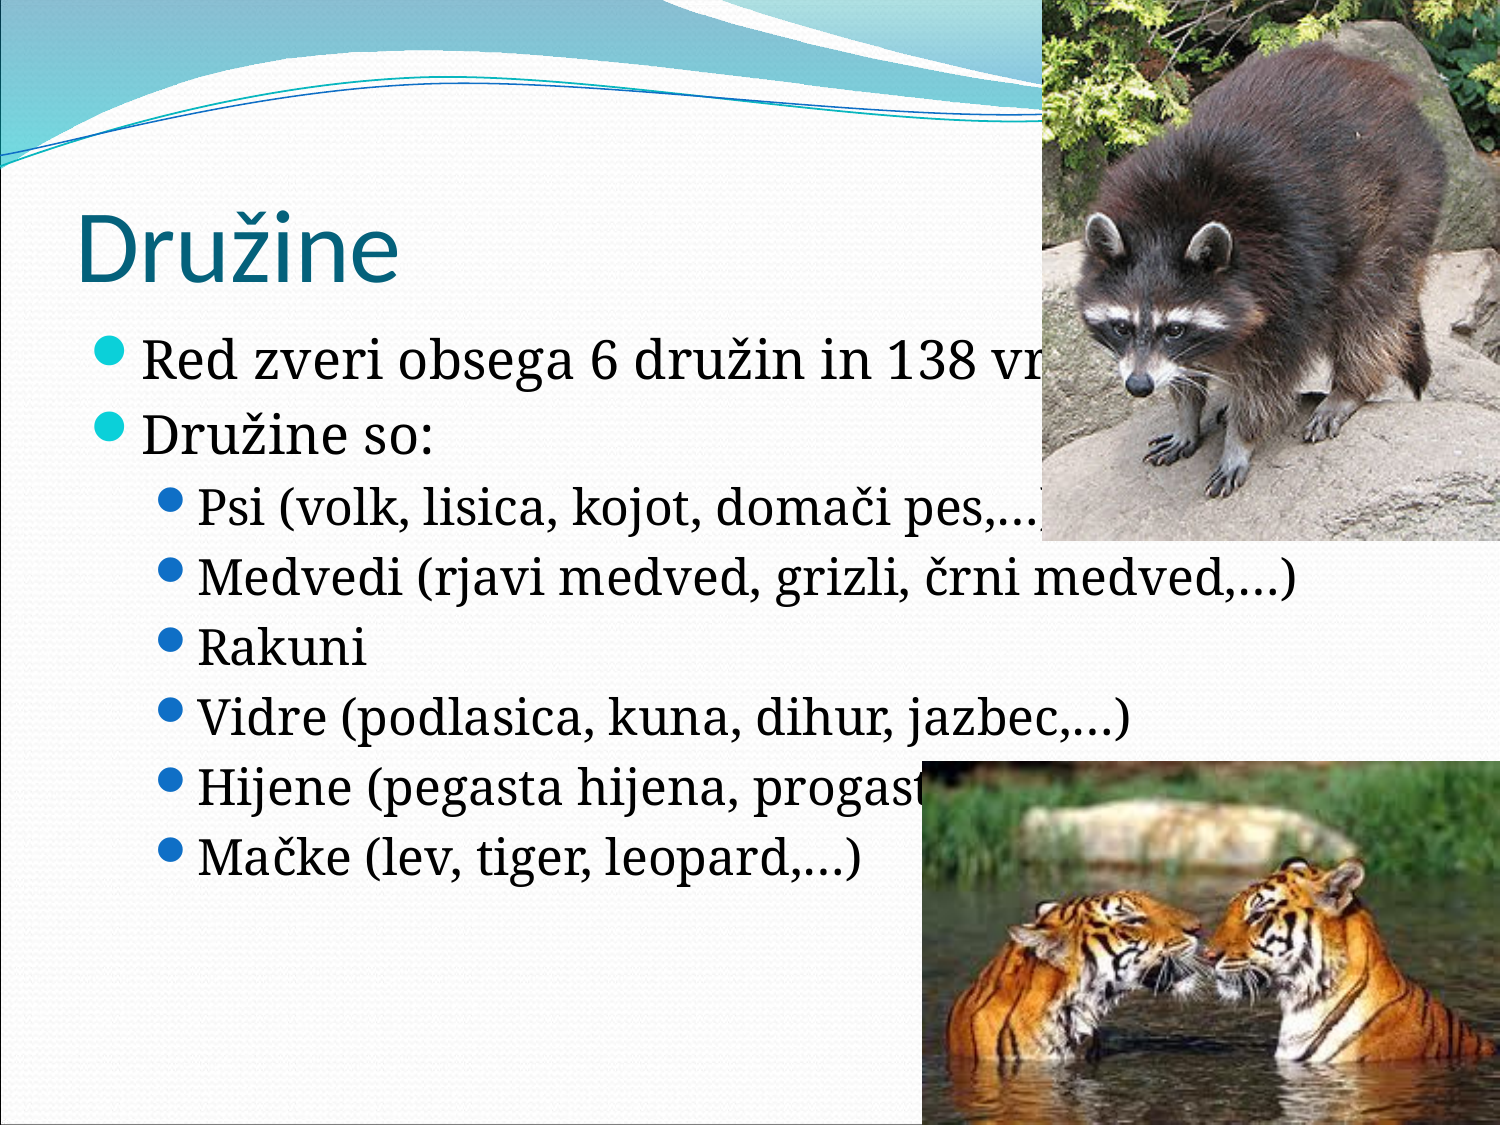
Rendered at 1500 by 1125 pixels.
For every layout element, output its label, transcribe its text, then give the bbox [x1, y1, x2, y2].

picture [838, 109, 939, 115]
picture [24, 147, 49, 156]
title Družine [75, 115, 1042, 304]
picture [176, 78, 582, 115]
list Red zveri obsega 6 družin in 138 vrst Družine so: Psi (volk, lisica, kojot, domači pes,…) Medvedi (rjavi medved, grizli, črni medved,…) Rakuni Vidre (podlasica, kuna, dihur, jazbec,…) Hijene (pegasta hijena, progasta,.. Mačke (lev, tiger, leopard,…) [75, 317, 1425, 1038]
picture [0, 0, 1500, 1125]
picture [195, 85, 860, 115]
